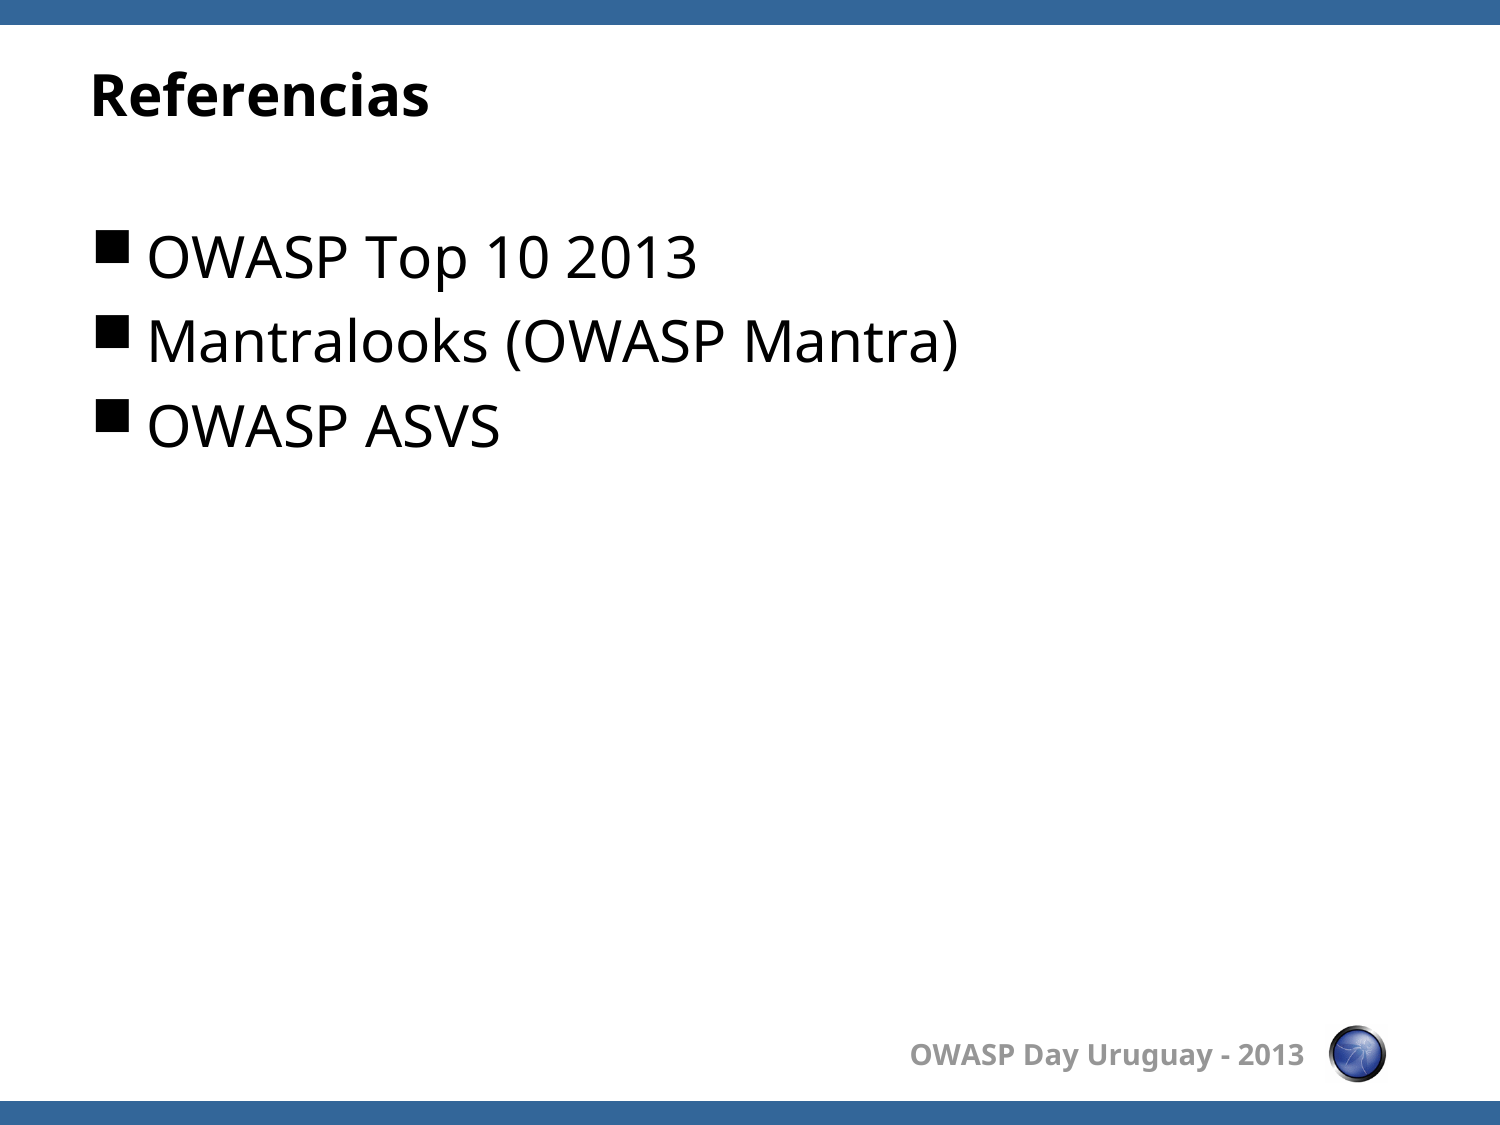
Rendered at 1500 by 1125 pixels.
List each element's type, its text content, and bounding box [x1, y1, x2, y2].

picture [1325, 1024, 1388, 1083]
list OWASP Top 10 2013 Mantralooks (OWASP Mantra) OWASP ASVS [75, 212, 1426, 865]
title Referencias [75, 28, 1426, 159]
